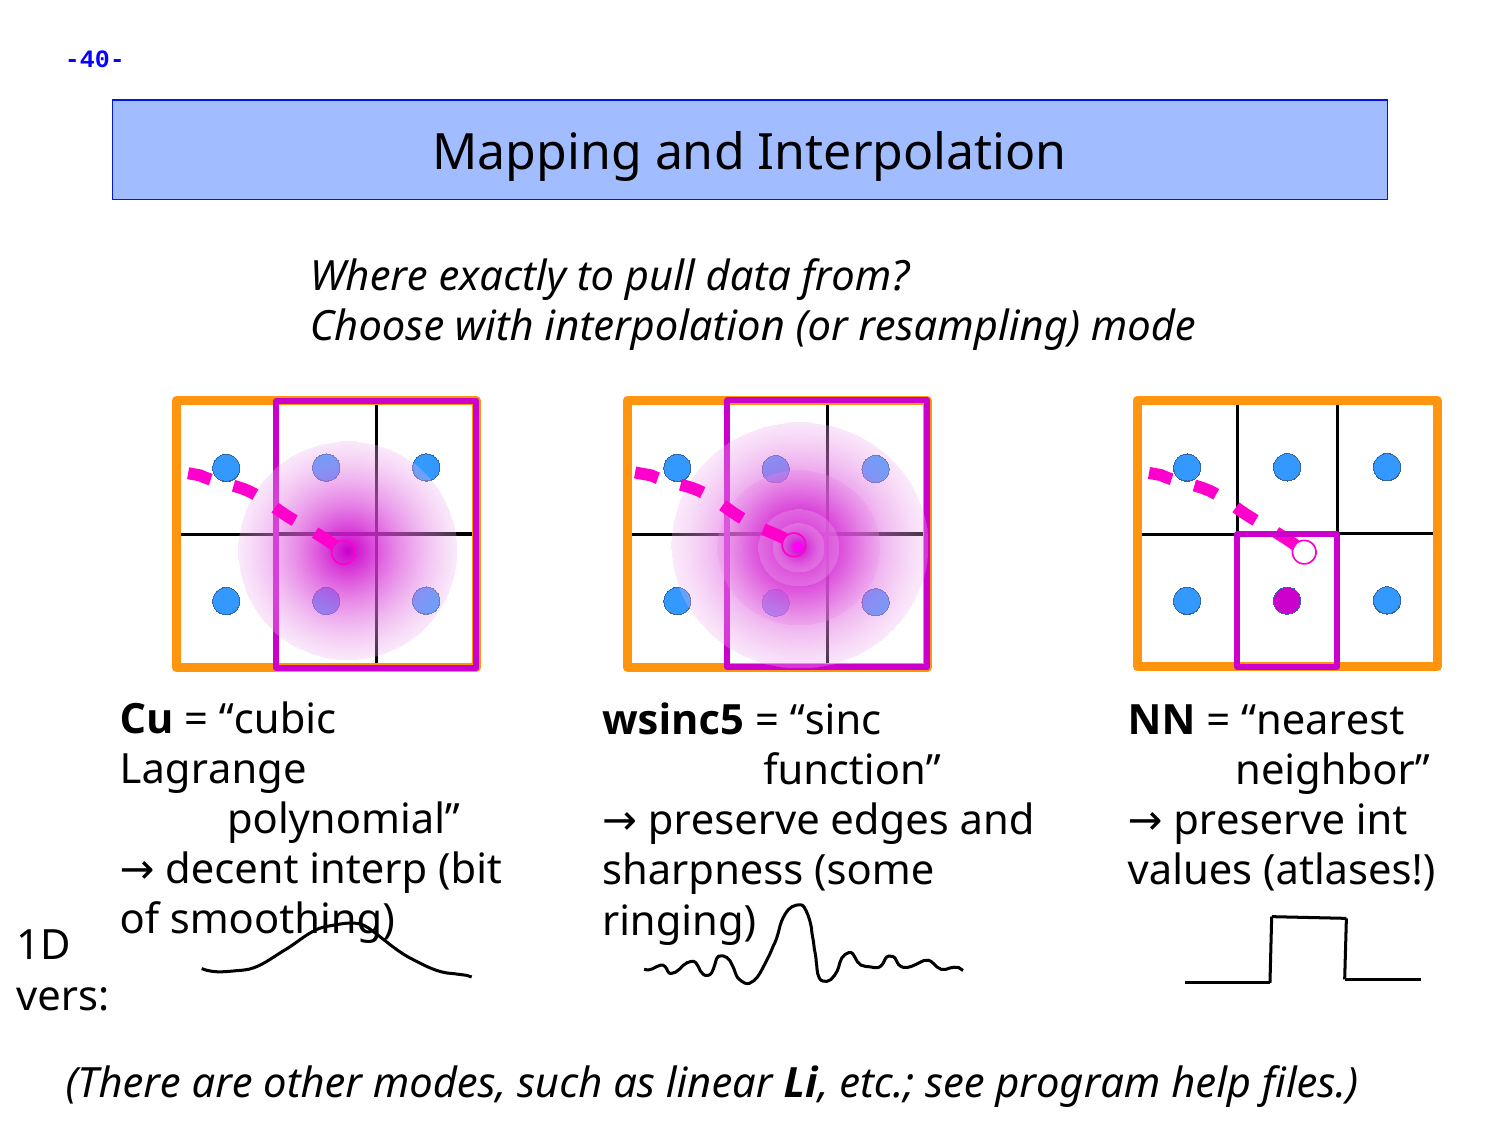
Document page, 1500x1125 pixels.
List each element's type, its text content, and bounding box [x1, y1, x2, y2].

text_box [1273, 587, 1301, 615]
text_box [1173, 587, 1201, 615]
text_box [1373, 586, 1401, 615]
text_box [212, 587, 240, 615]
text_box [1273, 453, 1301, 482]
text_box [238, 442, 457, 660]
text_box Cu = “cubic Lagrange polynomial” → decent interp (bit of smoothing) [101, 681, 551, 903]
text_box (There are other modes, such as linear Li, etc.; see program help files.) [50, 1048, 1459, 1120]
text_box [663, 454, 691, 482]
text_box wsinc5 = “sinc function” → preserve edges and sharpness (some ringing) [584, 682, 1088, 904]
text_box NN = “nearest neighbor” → preserve int values (atlases!) [1109, 682, 1462, 904]
text_box [212, 454, 240, 482]
text_box Where exactly to pull data from? Choose with interpolation (or resampling) mode [292, 238, 1245, 360]
text_box Mapping and Interpolation [112, 99, 1388, 200]
text_box [1373, 453, 1401, 481]
text_box [663, 422, 928, 668]
text_box 1D vers: [0, 909, 191, 978]
text_box [1173, 453, 1201, 482]
